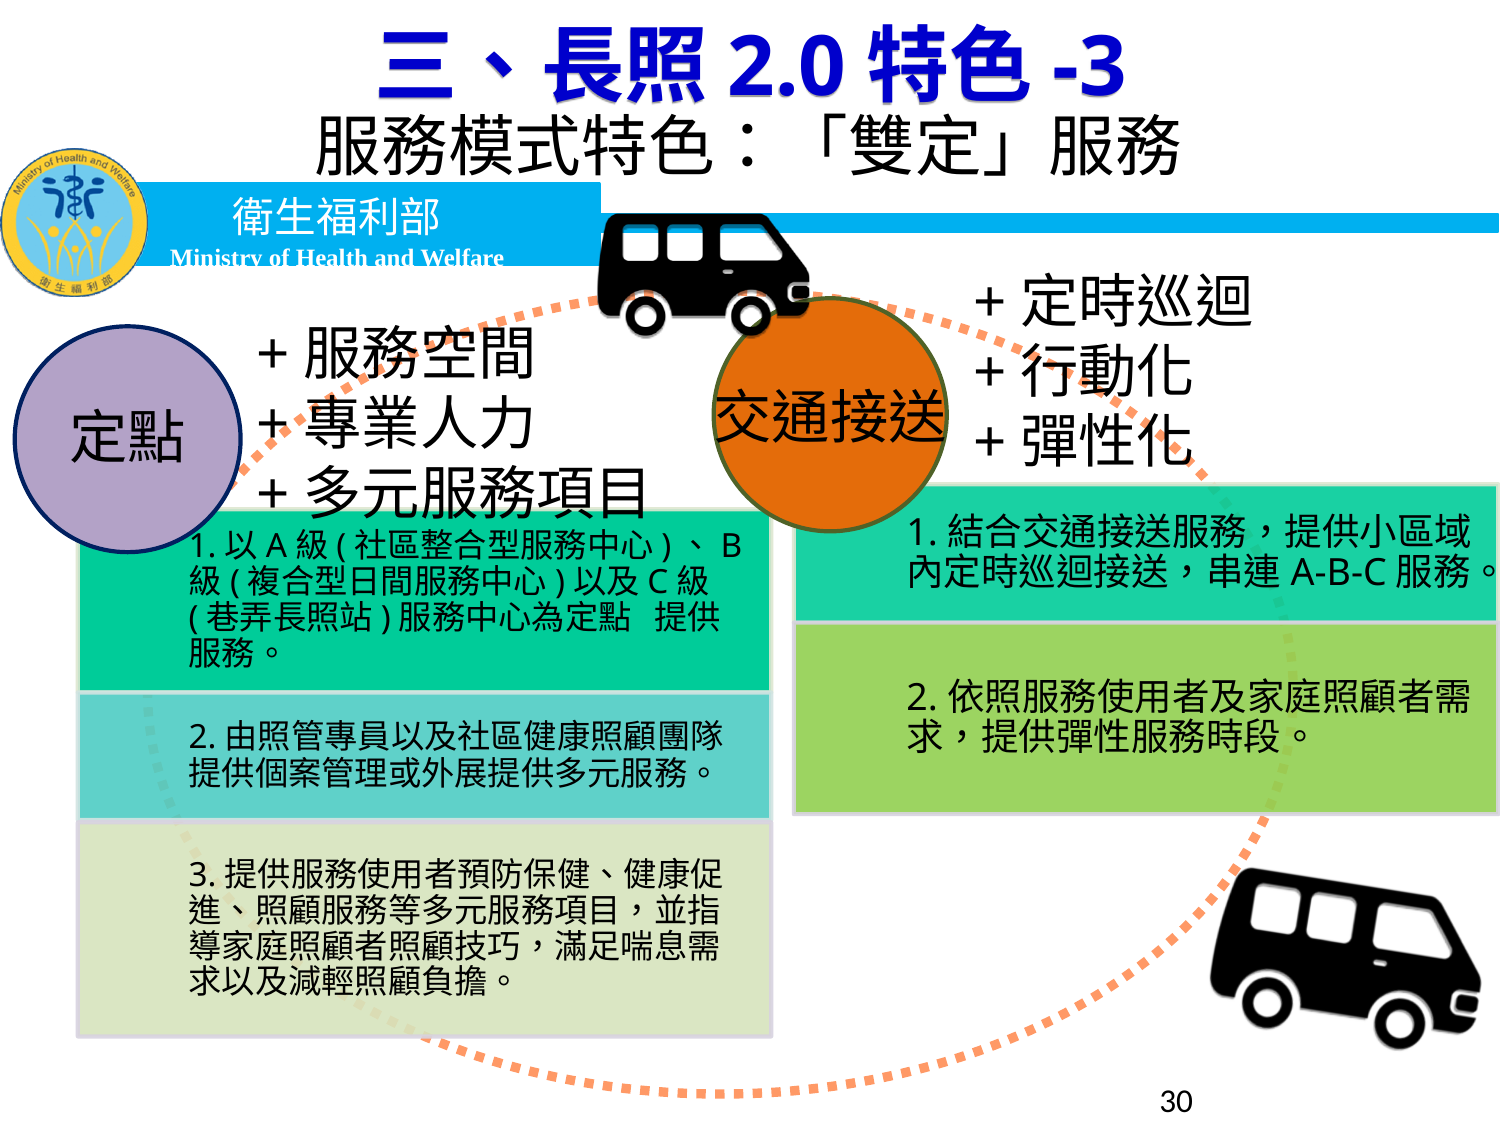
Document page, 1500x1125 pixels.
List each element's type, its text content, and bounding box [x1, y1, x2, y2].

text_box 3.提供服務使用者預防保健、健康促進、照顧服務等多元服務項目，並指導家庭照顧者照顧技巧，滿足喘息需求以及減輕照顧負擔。 [77, 822, 772, 1037]
picture [1199, 857, 1500, 1066]
text_box 服務模式特色：「雙定」服務 [76, 88, 1421, 197]
text_box 2.由照管專員以及社區健康照顧團隊提供個案管理或外展提供多元服務。 [77, 692, 772, 821]
picture [596, 215, 813, 339]
text_box 定點 [14, 326, 241, 553]
text_box 30 [1144, 1069, 1495, 1125]
text_box 1.以A級(社區整合型服務中心)、B級(複合型日間服務中心)以及C級(巷弄長照站)服務中心為定點 提供服務。 [77, 509, 772, 692]
title 三、長照2.0特色-3 [75, 4, 1426, 193]
text_box 1.結合交通接送服務，提供小區域內定時巡迴接送，串連A-B-C服務。 [793, 484, 1499, 622]
text_box 交通接送 [713, 298, 947, 532]
text_box +定時巡迴 +行動化 +彈性化 [958, 256, 1294, 484]
text_box +服務空間 +專業人力 +多元服務項目 [241, 308, 675, 536]
text_box 2.依照服務使用者及家庭照顧者需求，提供彈性服務時段。 [793, 622, 1499, 815]
